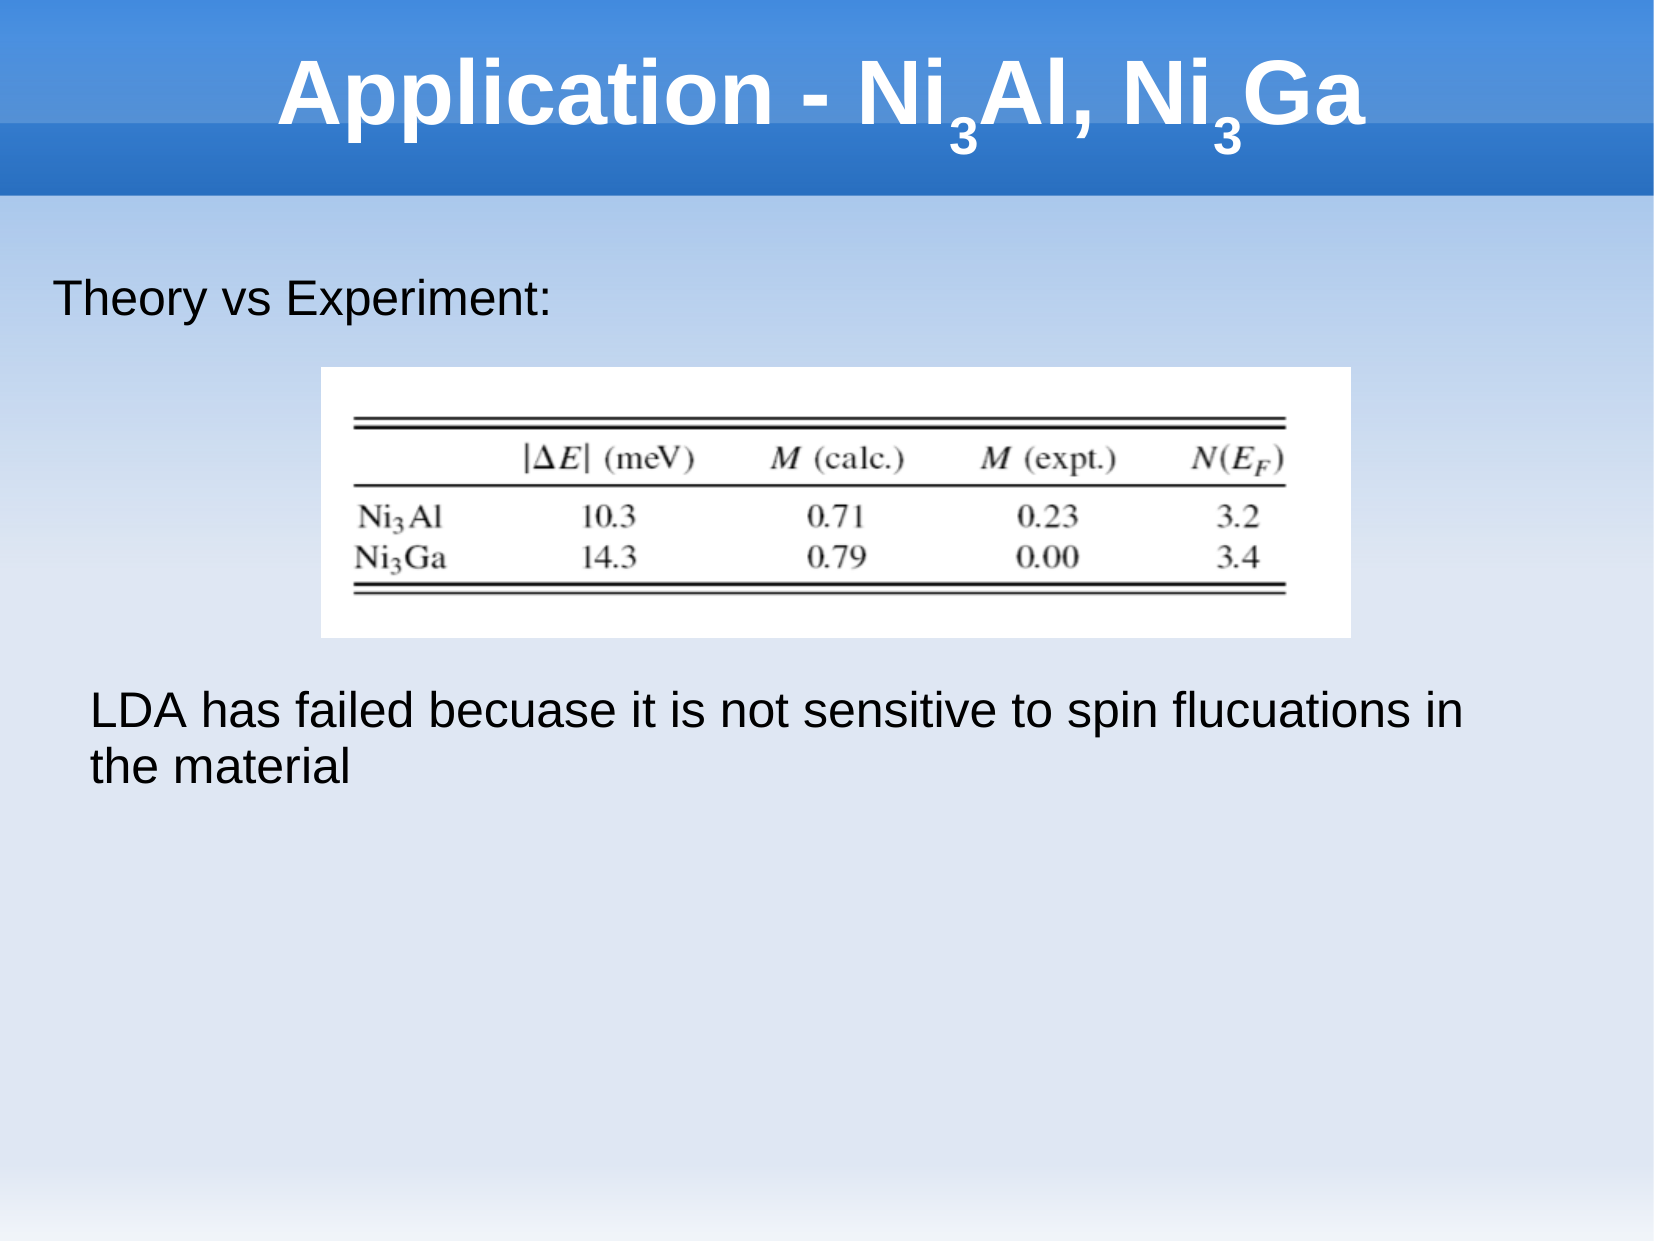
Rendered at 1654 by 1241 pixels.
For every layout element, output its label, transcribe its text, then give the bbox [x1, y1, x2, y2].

picture [0, 0, 1654, 1241]
text_box Theory vs Experiment: [37, 262, 1276, 336]
text_box LDA has failed becuase it is not sensitive to spin flucuations in the material [75, 675, 1501, 807]
title Application - Ni3Al, Ni3Ga [76, 7, 1565, 200]
